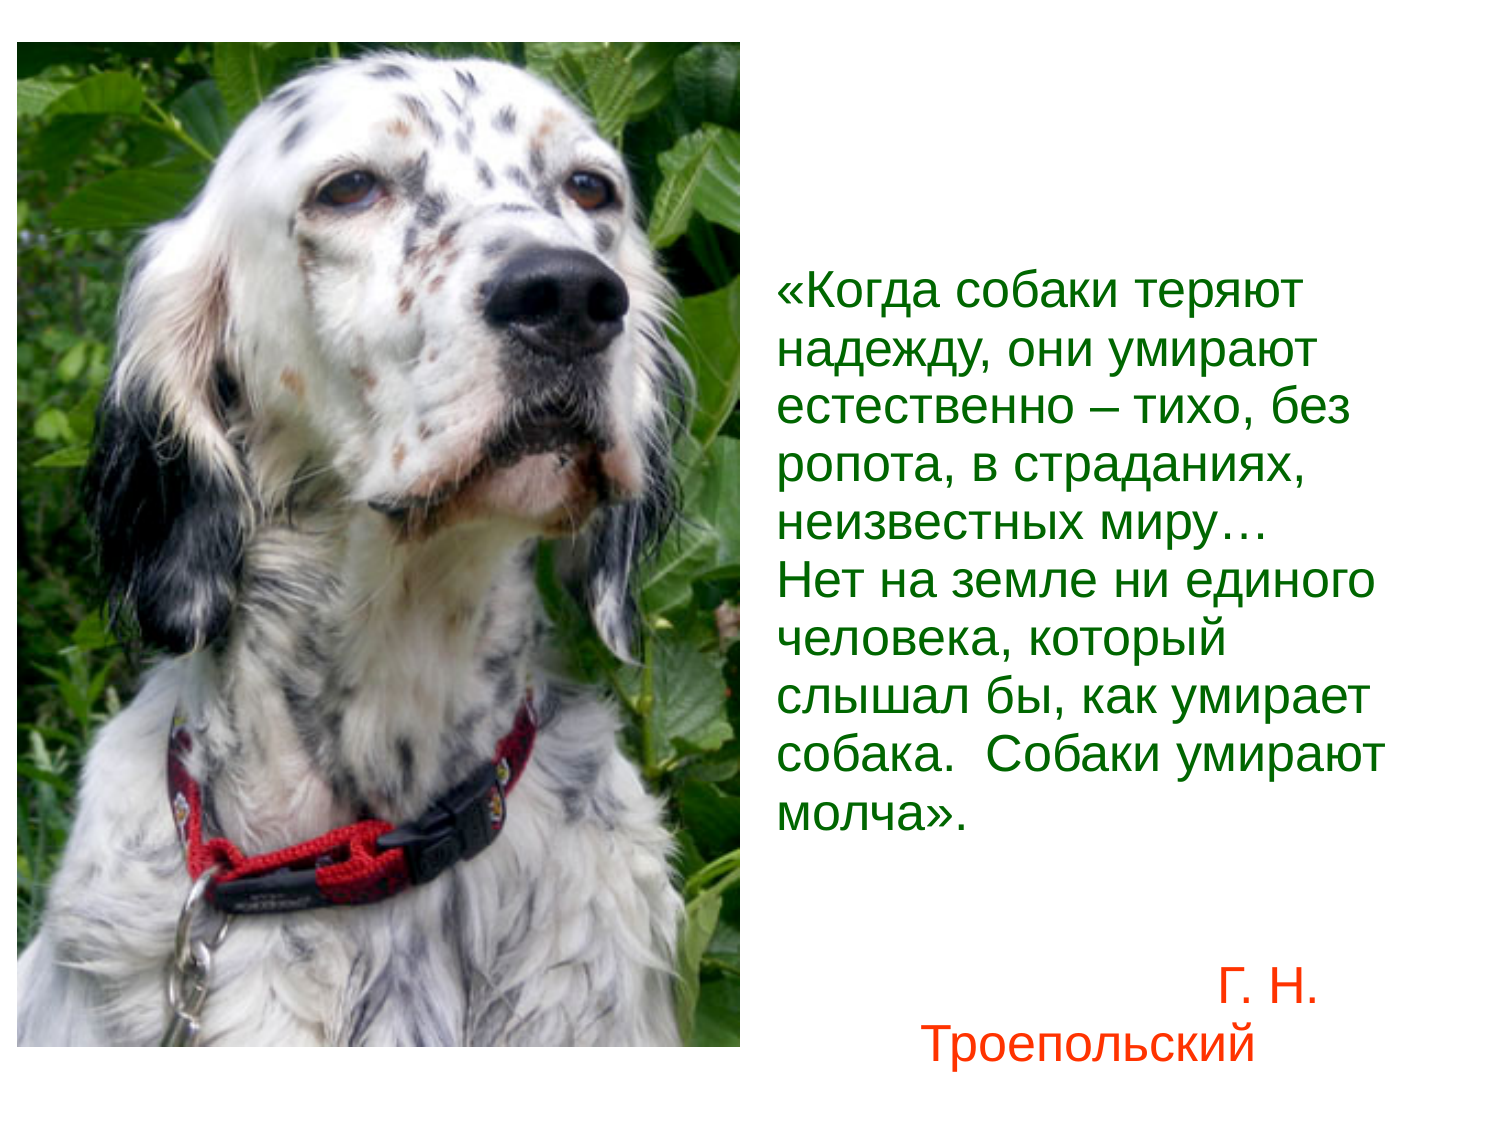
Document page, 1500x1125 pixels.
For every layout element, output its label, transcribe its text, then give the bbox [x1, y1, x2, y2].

text_box «Когда собаки теряют надежду, они умирают естественно – тихо, без ропота, в страданиях, неизвестных миру… Нет на земле ни единого человека, который слышал бы, как умирает собака. Собаки умирают молча». Г. Н. Троепольский [761, 253, 1423, 1125]
picture [17, 42, 740, 1047]
